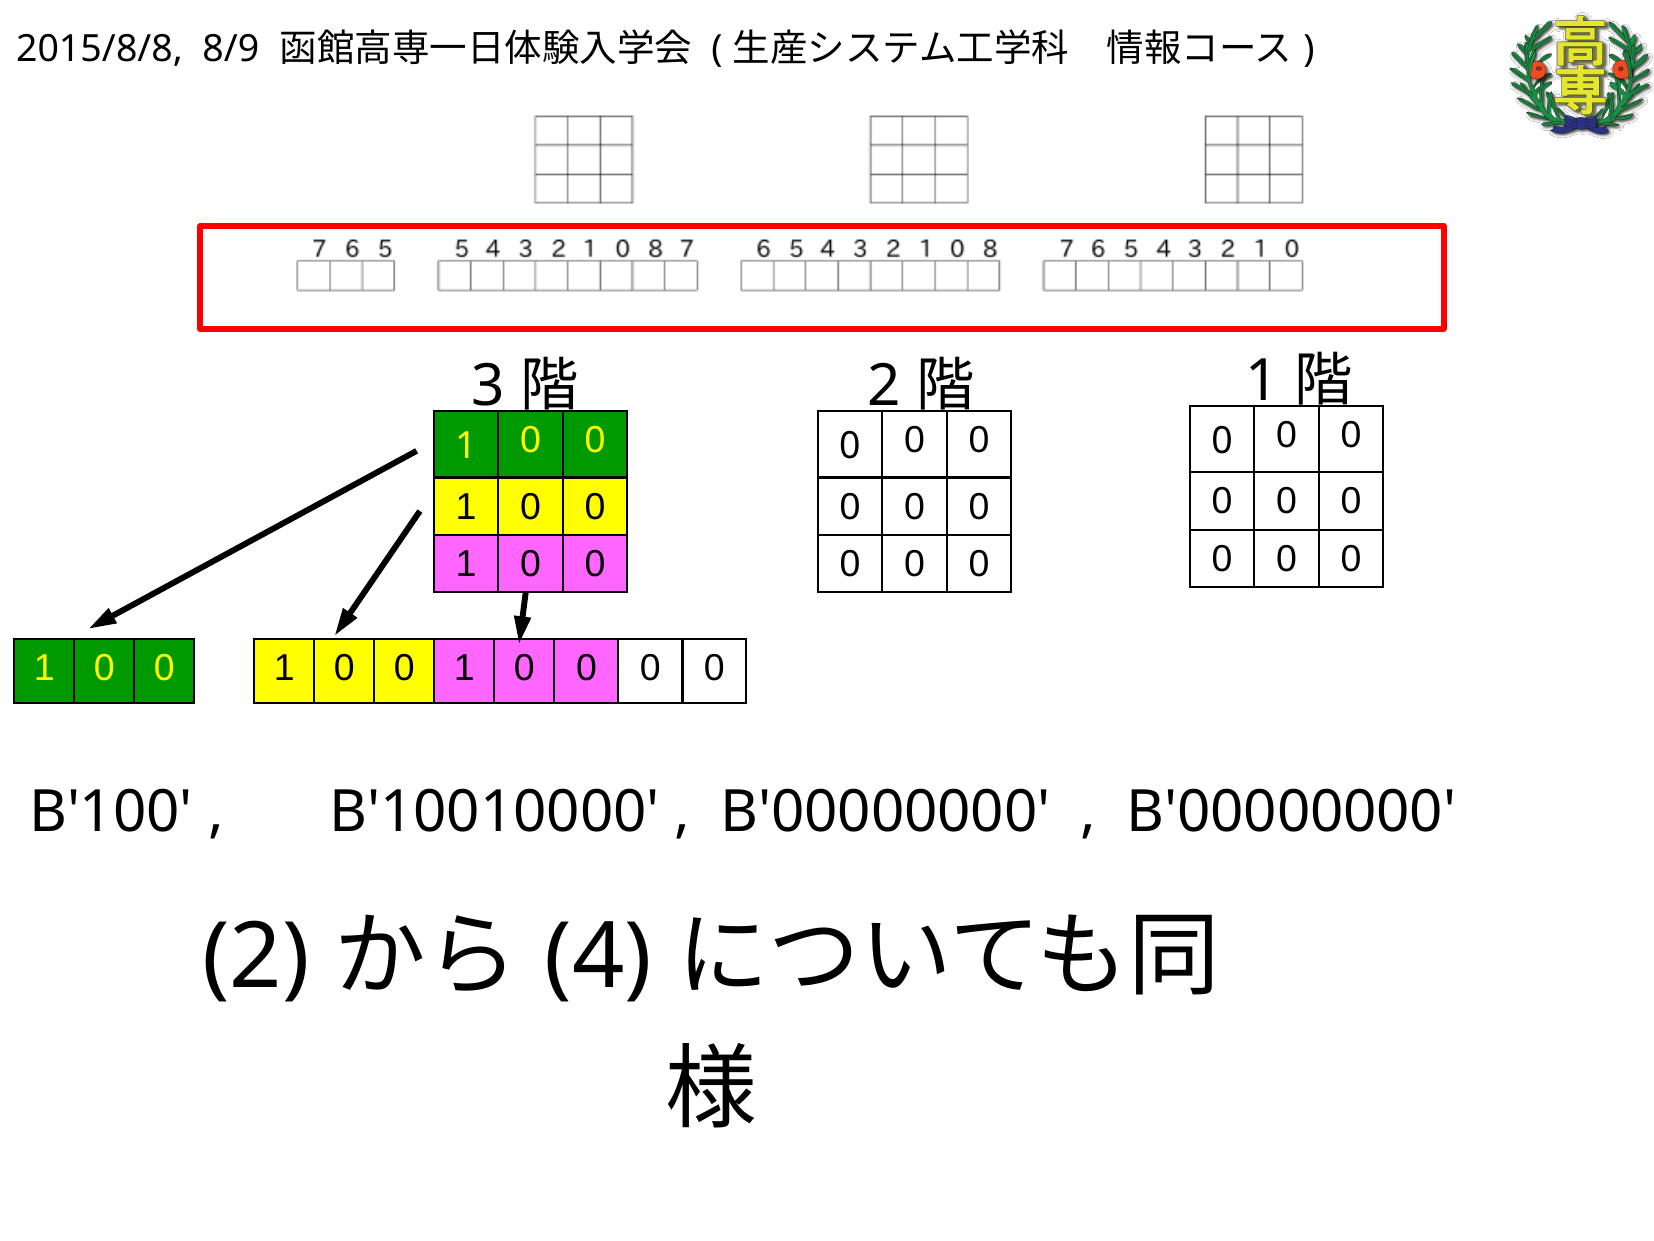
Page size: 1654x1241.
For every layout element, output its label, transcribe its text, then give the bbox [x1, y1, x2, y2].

table_header 0 [1320, 407, 1382, 471]
text_box 2階 [852, 331, 989, 405]
table_cell 0 [1255, 531, 1318, 586]
text_box 3階 [457, 331, 594, 405]
table_cell 0 [1255, 473, 1318, 529]
table_header 0 [819, 412, 881, 476]
table_header 1 [15, 640, 73, 702]
table_header 0 [883, 412, 946, 476]
table_cell 0 [564, 479, 626, 534]
table_header 0 [564, 412, 626, 476]
picture [1506, 0, 1654, 157]
table_cell 0 [564, 536, 626, 591]
table_header 0 [619, 640, 681, 702]
table_cell 0 [948, 536, 1010, 591]
table_cell 0 [819, 479, 881, 534]
text_box 1階 [1230, 325, 1368, 399]
table_header 1 [435, 640, 493, 702]
picture [267, 229, 1338, 309]
table_cell 1 [435, 536, 497, 591]
table_header 1 [255, 640, 313, 702]
table_cell 0 [948, 479, 1010, 534]
table_cell 0 [1191, 531, 1253, 586]
table_header 0 [135, 640, 193, 702]
table_header 0 [495, 640, 553, 702]
table_cell 0 [1320, 531, 1382, 586]
table_header 1 [435, 412, 497, 476]
picture [267, 97, 1338, 223]
table_header 0 [948, 412, 1010, 476]
table_cell 0 [499, 536, 562, 591]
table_cell 0 [883, 536, 946, 591]
table_header 0 [1255, 407, 1318, 471]
table_cell 0 [1191, 473, 1253, 529]
table_cell 1 [435, 479, 497, 534]
table_header 0 [375, 640, 433, 702]
table_cell 0 [499, 479, 562, 534]
table_header 0 [555, 640, 617, 702]
table_header 0 [315, 640, 373, 702]
text_box (2)から(4)についても同様 [171, 968, 1252, 1060]
table_header 0 [1191, 407, 1253, 471]
table_header 0 [75, 640, 133, 702]
table_header 0 [684, 640, 745, 702]
table_cell 0 [819, 536, 881, 591]
table_cell 0 [883, 479, 946, 534]
table_cell 0 [1320, 473, 1382, 529]
text_box B'100' , B'10010000' , B'00000000' , B'00000000' [14, 761, 1607, 835]
table_header [195, 639, 253, 703]
table_header 0 [499, 412, 562, 476]
